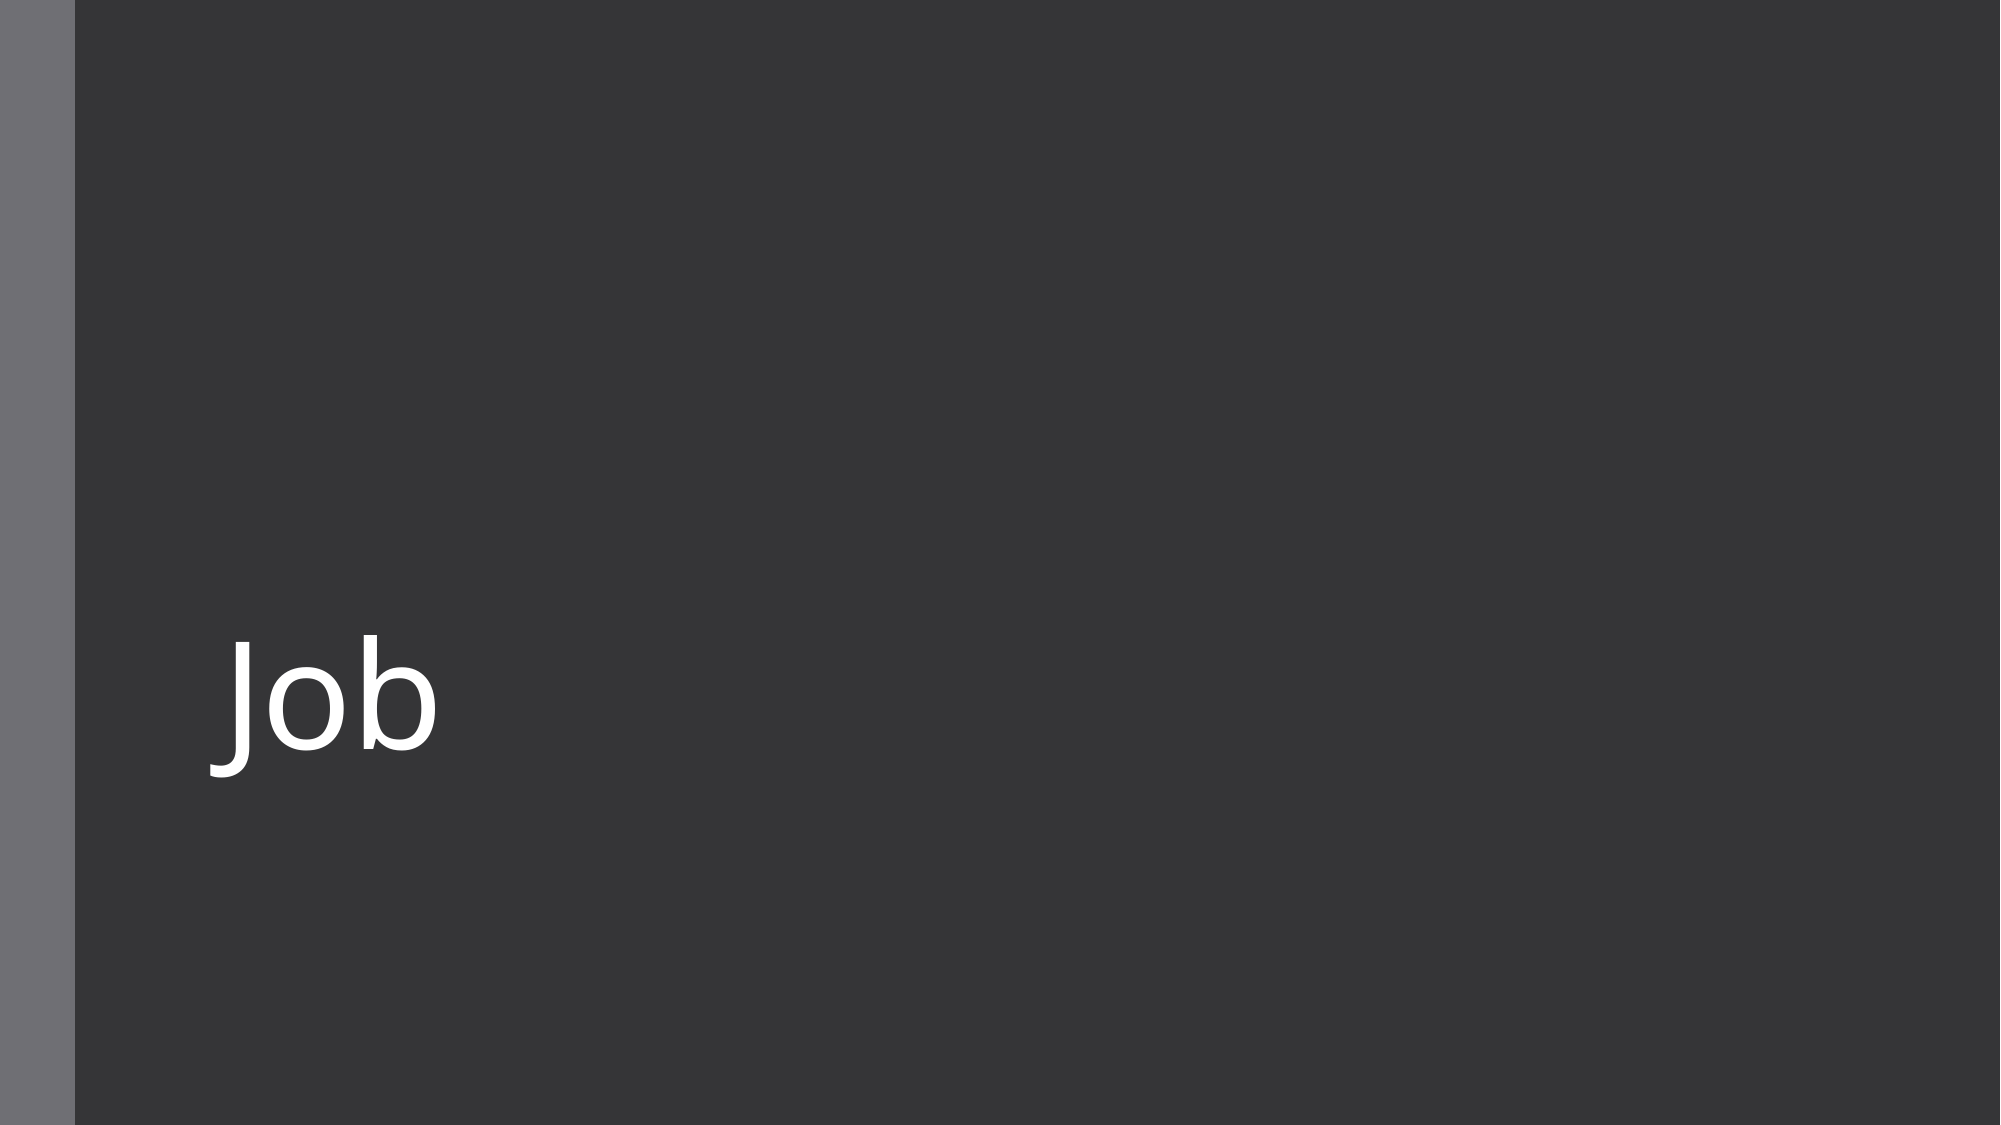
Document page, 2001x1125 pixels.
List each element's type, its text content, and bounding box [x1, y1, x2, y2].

title Job [206, 124, 1752, 788]
